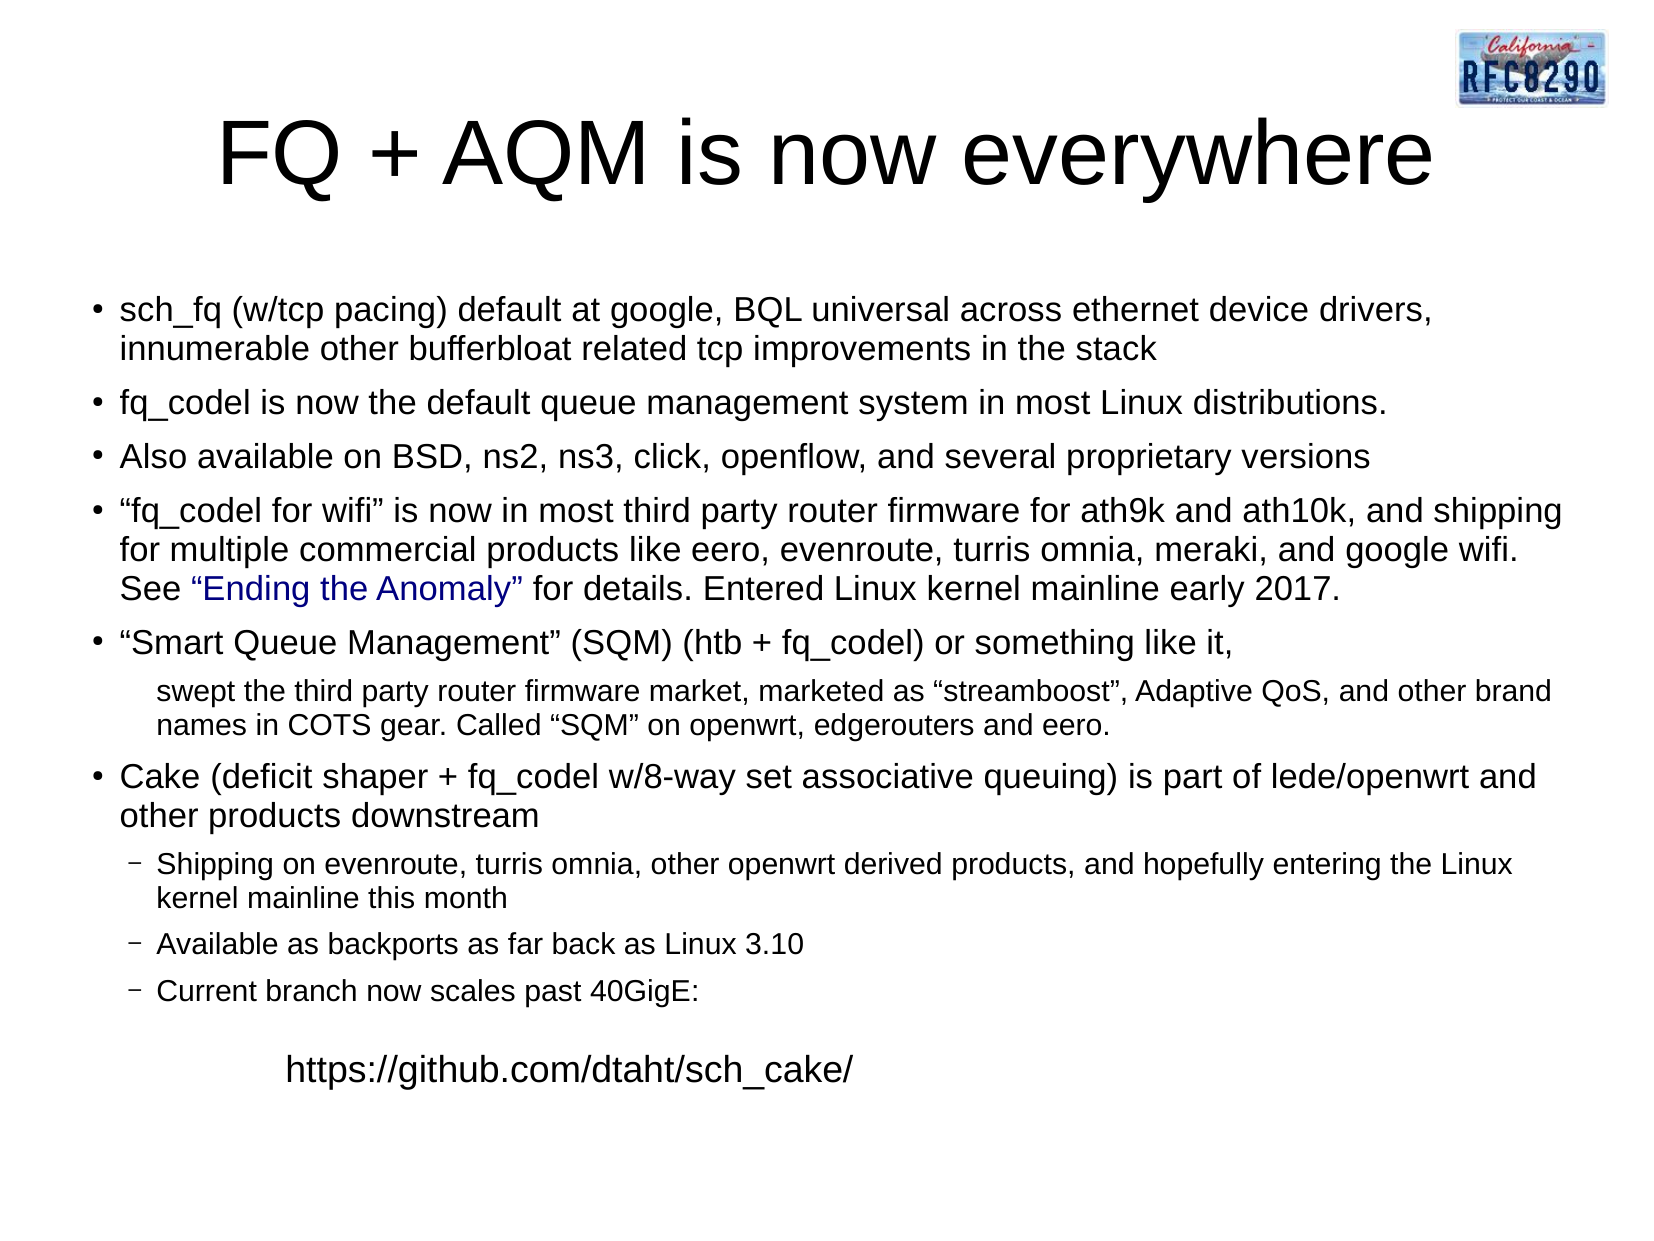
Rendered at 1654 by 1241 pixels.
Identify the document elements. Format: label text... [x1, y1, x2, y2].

picture [1455, 29, 1609, 108]
text_box https://github.com/dtaht/sch_cake/ [270, 1041, 1186, 1141]
title FQ + AQM is now everywhere [82, 49, 1571, 257]
list sch_fq (w/tcp pacing) default at google, BQL universal across ethernet device drivers, innumerable other bufferbloat related tcp improvements in the stack fq_codel is now the default queue management system in most Linux distributions. Also available on BSD, ns2, ns3, click, openflow, and several proprietary versions “fq_codel for wifi” is now in most third party router firmware for ath9k and ath10k, and shipping for multiple commercial products like eero, evenroute, turris omnia, meraki, and google wifi. See “Ending the Anomaly” for details. Entered Linux kernel mainline early 2017. “Smart Queue Management” (SQM) (htb + fq_codel) or something like it, swept the third party router firmware market, marketed as “streamboost”, Adaptive QoS, and other brand names in COTS gear. Called “SQM” on openwrt, edgerouters and eero. Cake (deficit shaper + fq_codel w/8-way set associative queuing) is part of lede/openwrt and other products downstream Shipping on evenroute, turris omnia, other openwrt derived products, and hopefully entering the Linux kernel mainline this month Available as backports as far back as Linux 3.10 Current branch now scales past 40GigE: [82, 290, 1571, 1010]
